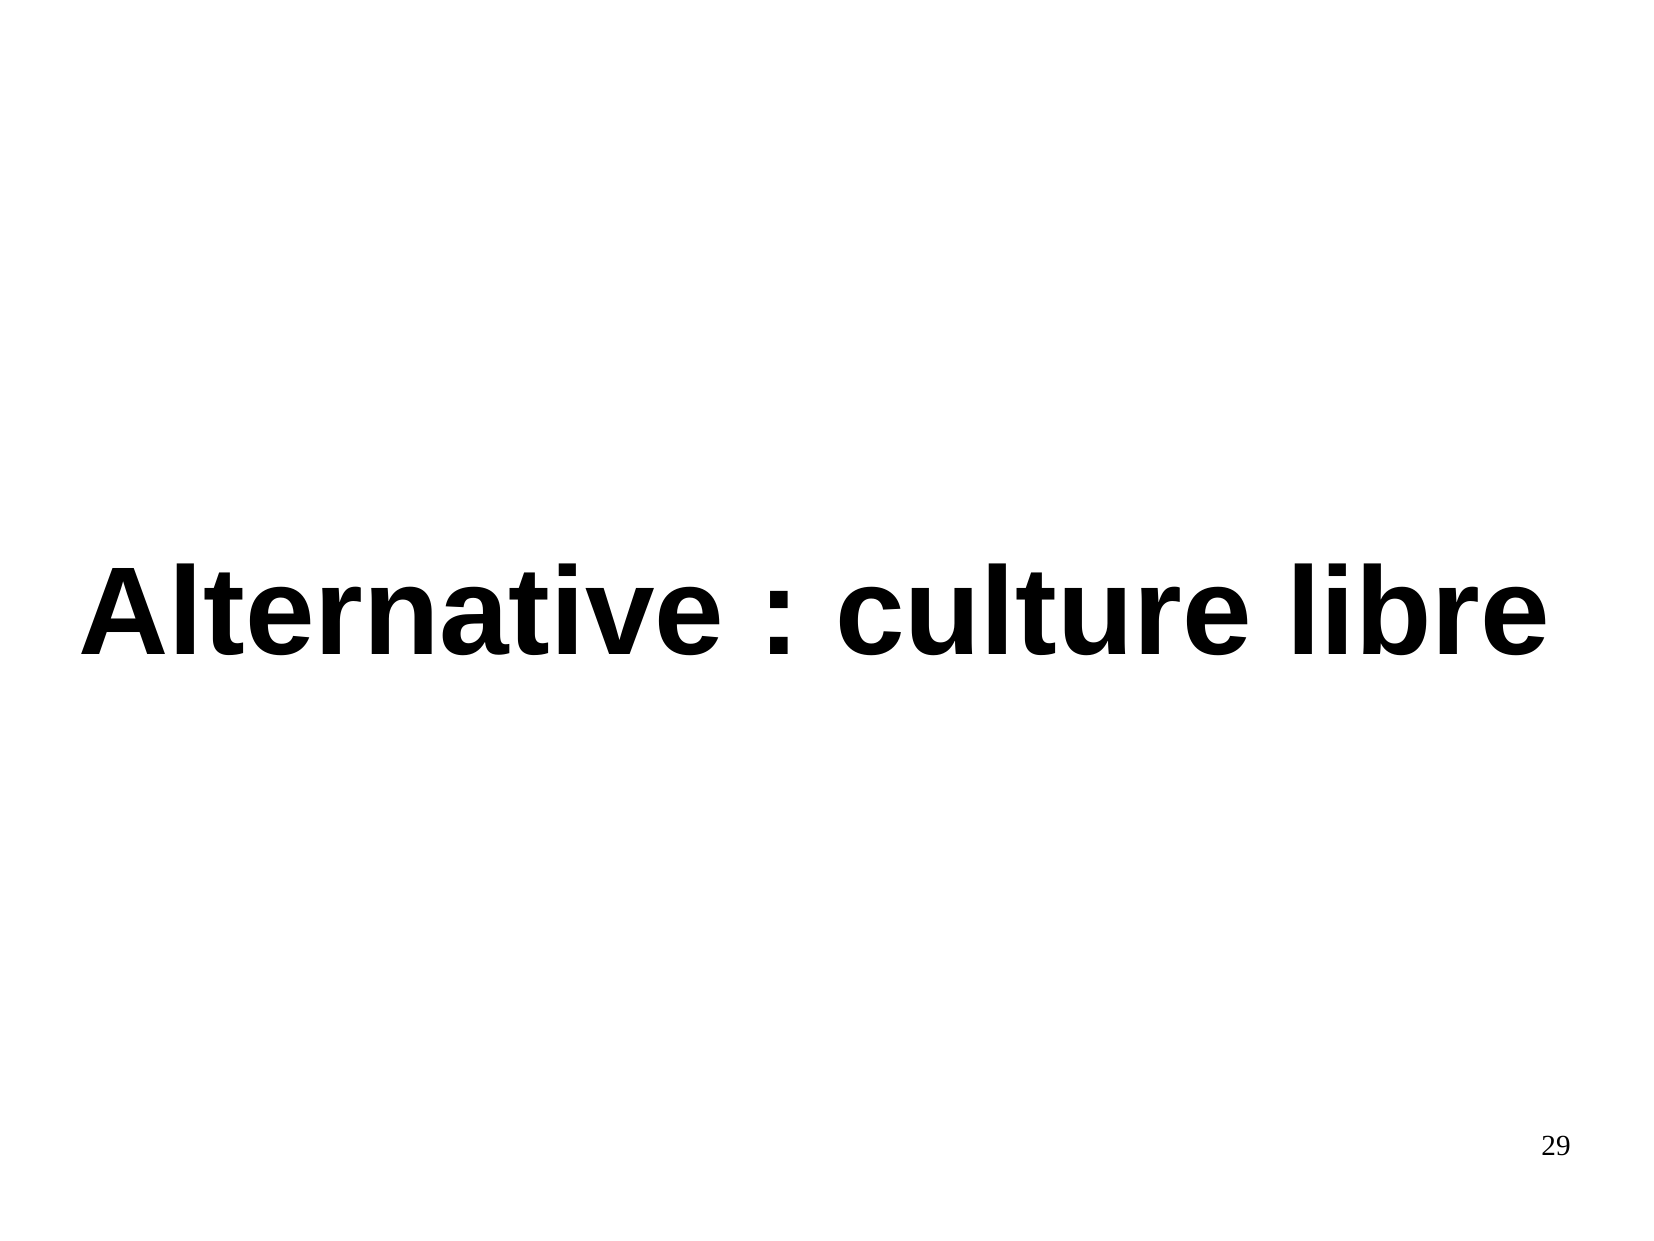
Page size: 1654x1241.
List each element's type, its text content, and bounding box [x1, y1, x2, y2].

title Alternative : culture libre [70, 507, 1560, 715]
